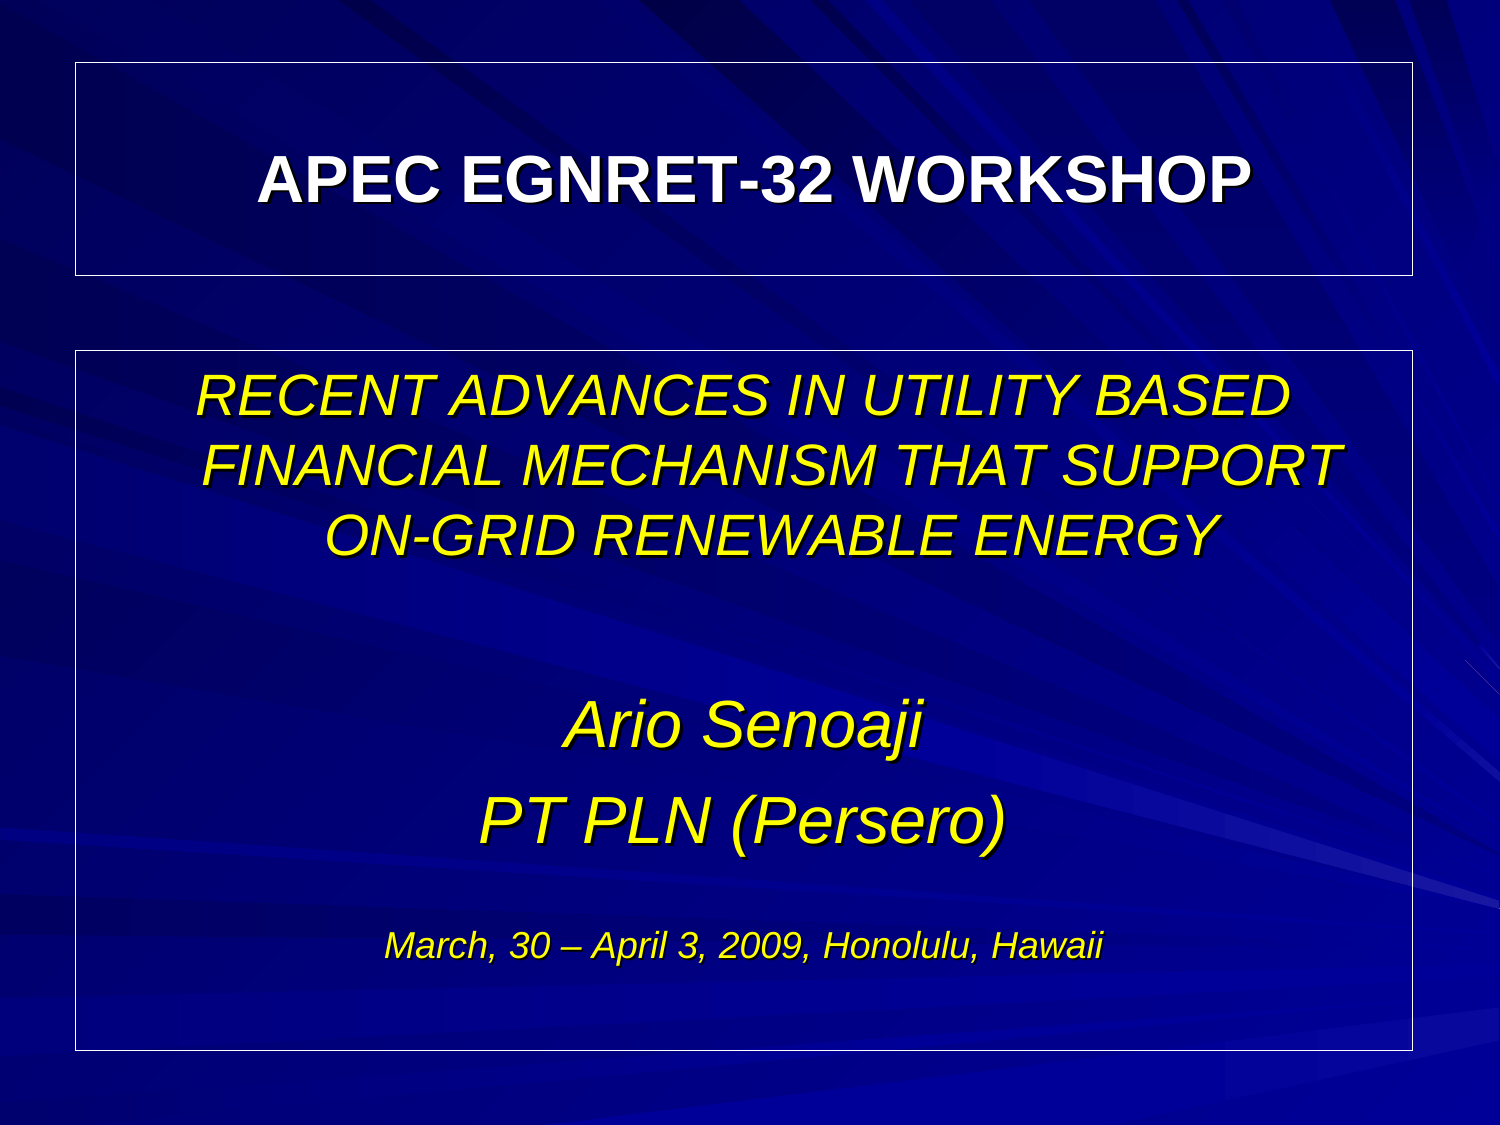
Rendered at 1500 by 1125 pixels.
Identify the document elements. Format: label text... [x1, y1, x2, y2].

title APEC EGNRET-32 WORKSHOP [75, 62, 1413, 275]
list RECENT ADVANCES IN UTILITY BASED FINANCIAL MECHANISM THAT SUPPORT ON-GRID RENEWABLE ENERGY Ario Senoaji PT PLN (Persero) March, 30 – April 3, 2009, Honolulu, Hawaii [75, 349, 1413, 1050]
